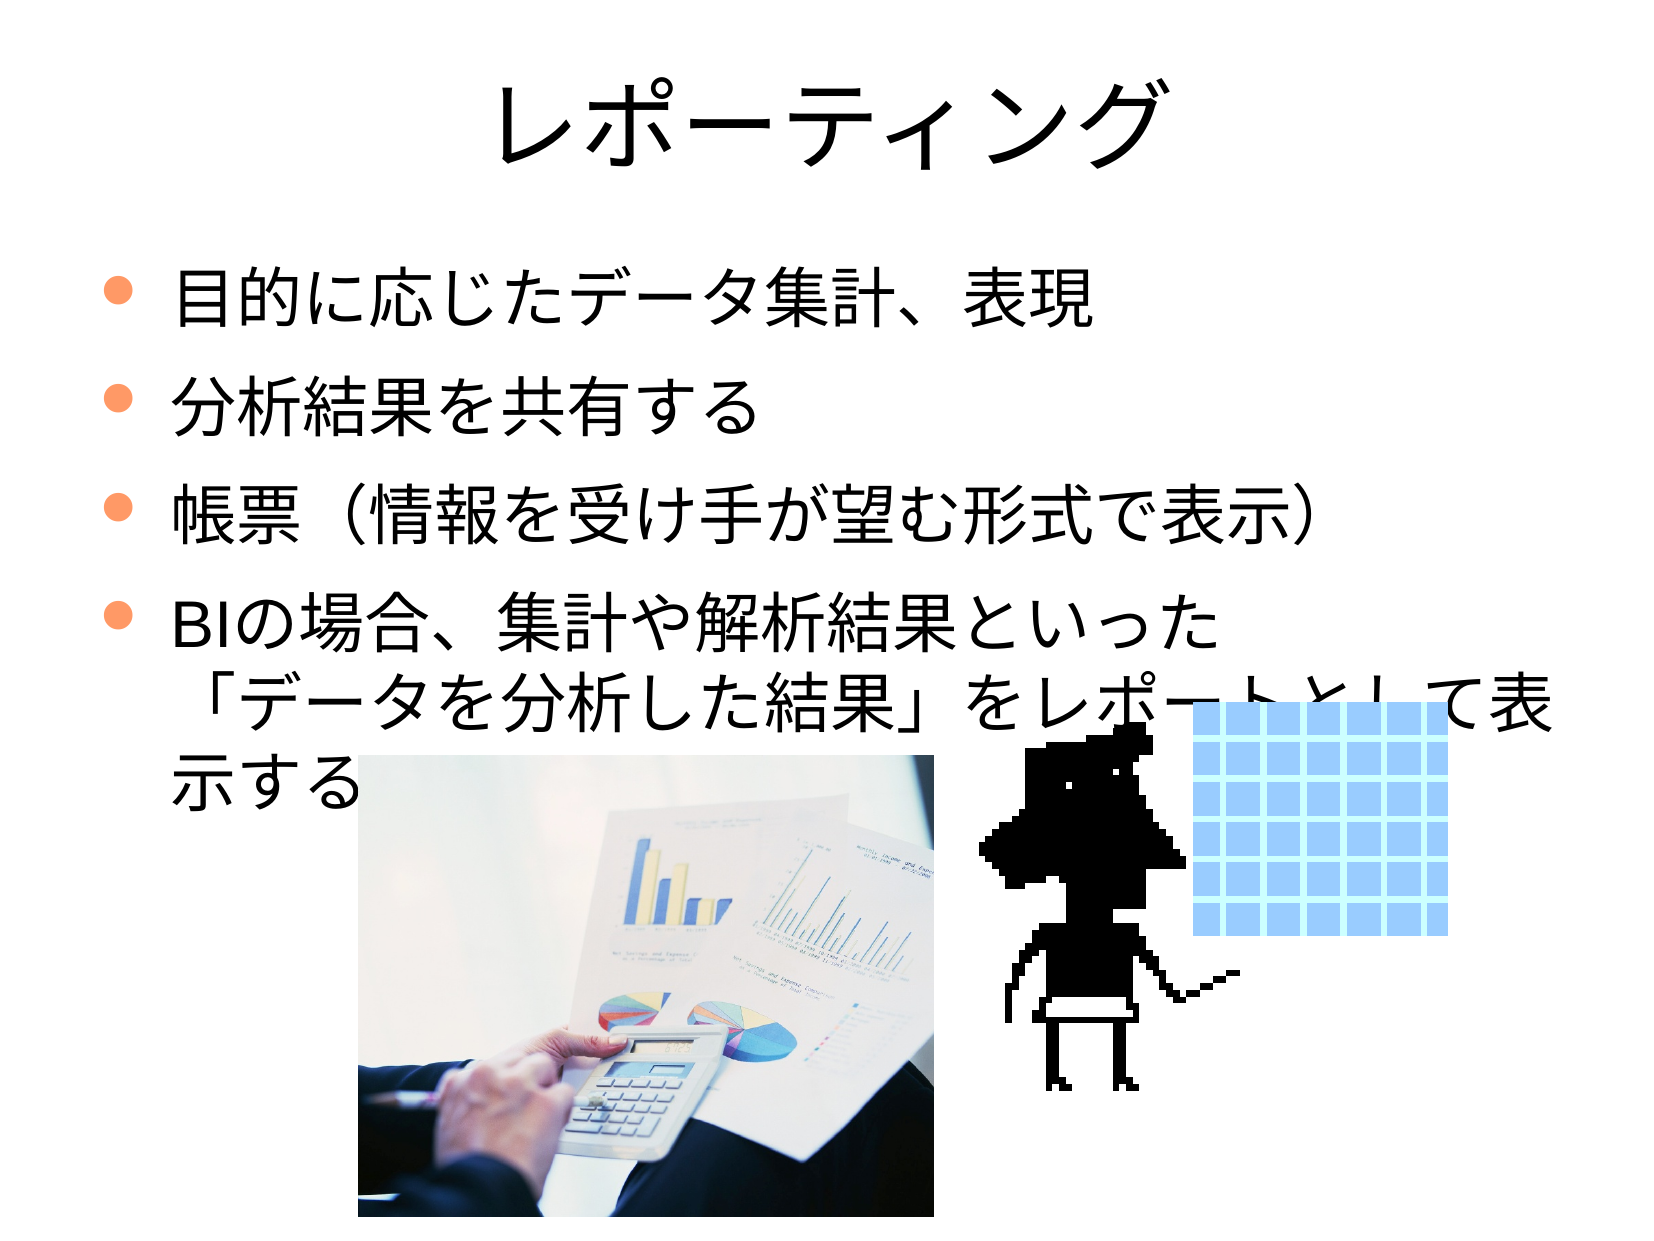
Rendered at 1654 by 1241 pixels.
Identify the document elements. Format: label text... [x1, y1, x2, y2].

title レポーティング [121, 19, 1534, 227]
list 目的に応じたデータ集計、表現 分析結果を共有する 帳票（情報を受け手が望む形式で表示） BIの場合、集計や解析結果といった 「データを分析した結果」をレポートとして表示する。 [88, 256, 1601, 826]
picture [979, 702, 1448, 1091]
picture [358, 755, 934, 1217]
